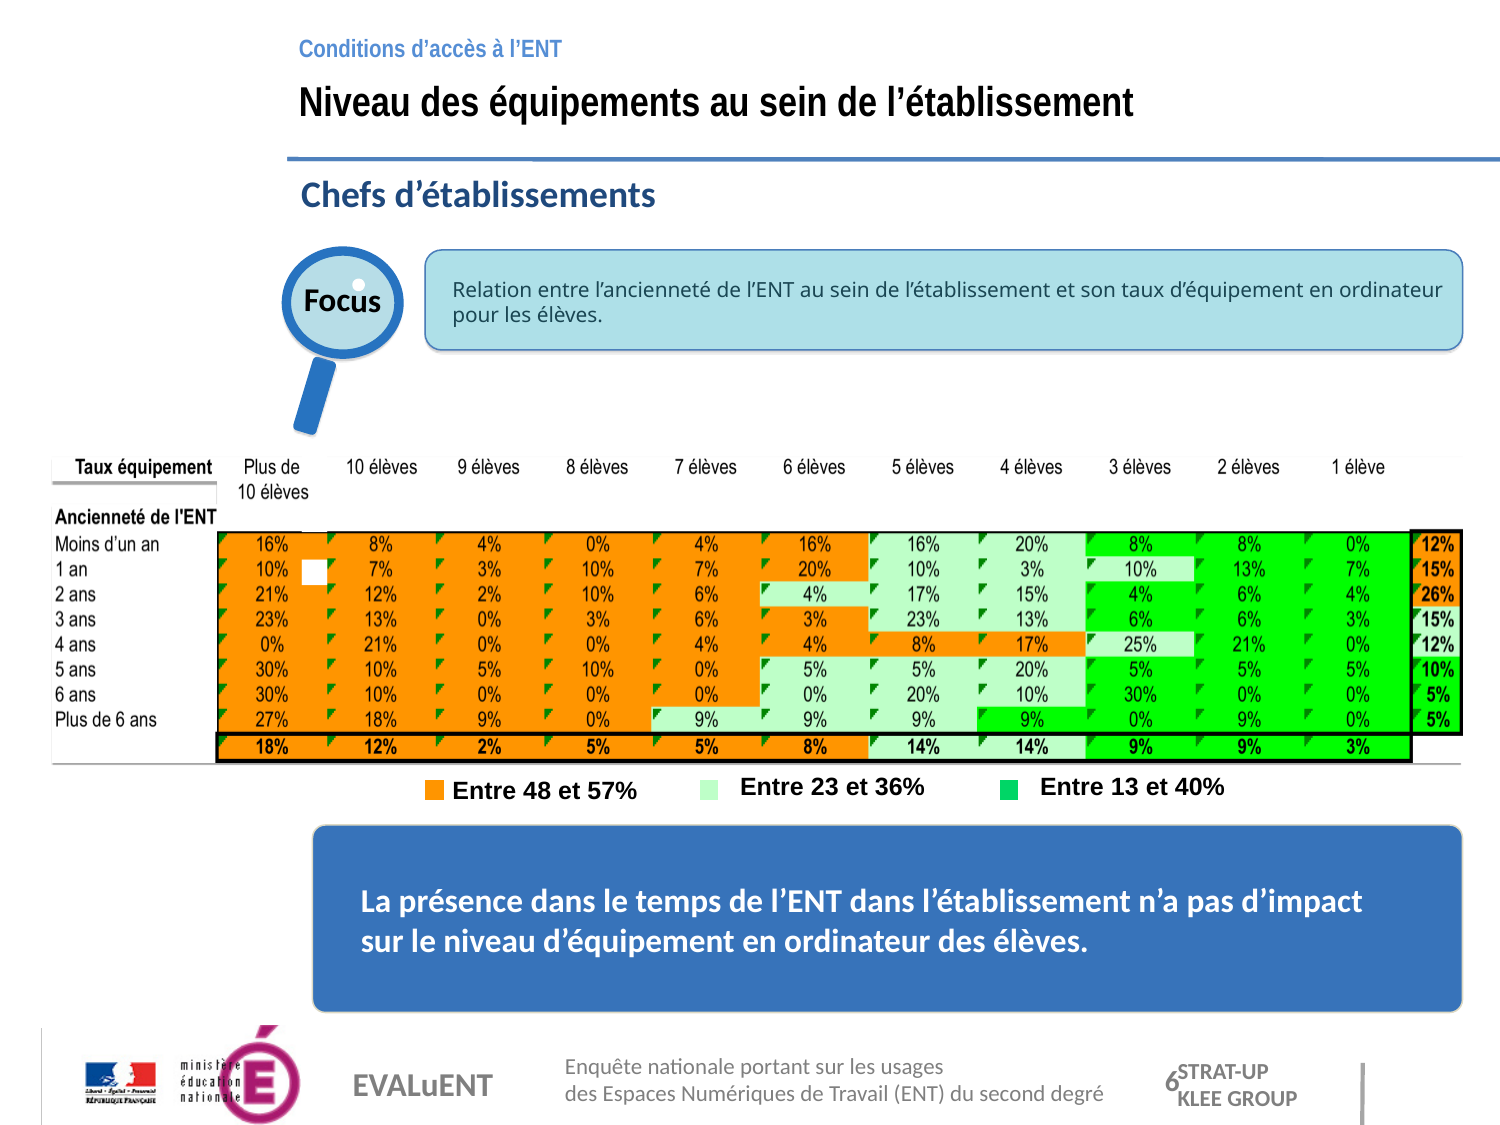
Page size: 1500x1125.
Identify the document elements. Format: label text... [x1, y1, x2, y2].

text_box [352, 278, 365, 292]
text_box Conditions d’accès à l’ENT Niveau des équipements au sein de l’établissement [284, 25, 1500, 100]
text_box Entre 23 et 36% [725, 762, 942, 808]
text_box [425, 249, 1463, 350]
text_box Focus [286, 251, 399, 355]
text_box [1074, 1050, 1426, 1110]
text_box Chefs d’établissements [286, 162, 676, 224]
text_box [1000, 780, 1018, 800]
text_box Relation entre l’ancienneté de l’ENT au sein de l’établissement et son taux d’équipement en ordinateur pour les élèves. [437, 269, 1463, 335]
text_box [294, 357, 336, 434]
text_box La présence dans le temps de l’ENT dans l’établissement n’a pas d’impact sur le niveau d’équipement en ordinateur des élèves. [312, 824, 1463, 1013]
text_box Entre 48 et 57% [437, 767, 655, 813]
picture [50, 454, 1463, 763]
text_box [700, 780, 718, 800]
text_box Entre 13 et 40% [1025, 762, 1242, 808]
text_box [425, 780, 437, 800]
